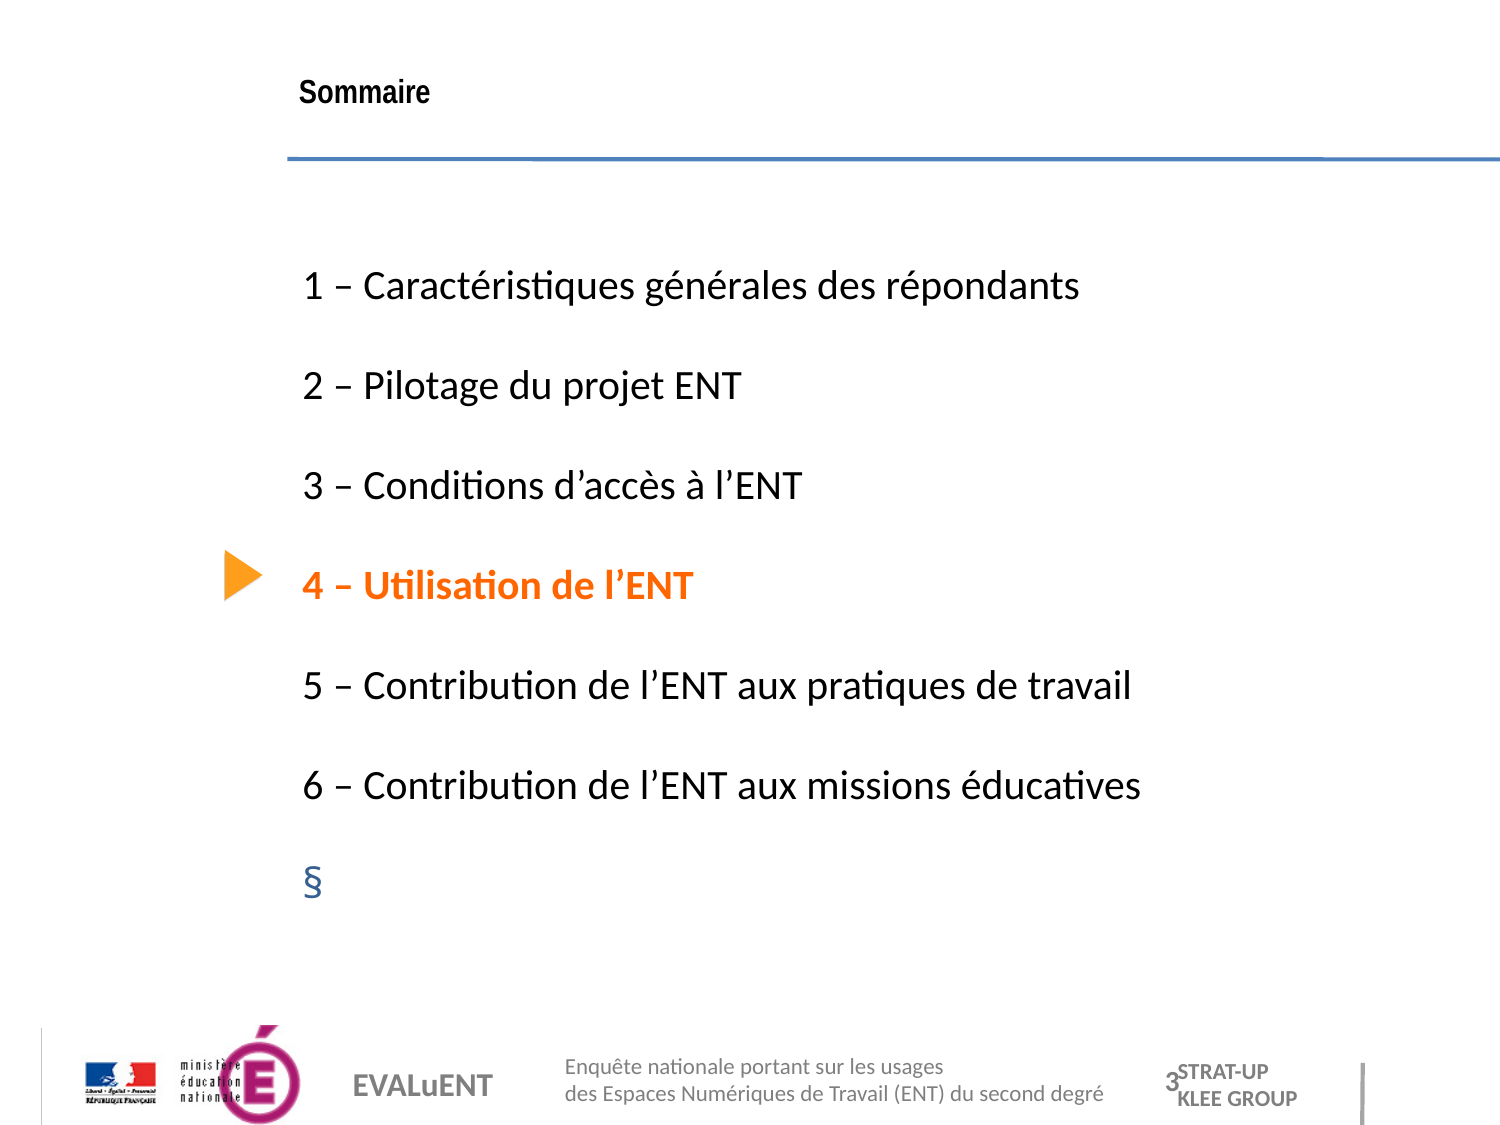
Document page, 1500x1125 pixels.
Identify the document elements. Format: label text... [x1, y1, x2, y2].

text_box Sommaire [284, 62, 1455, 138]
text_box 1 – Caractéristiques générales des répondants 2 – Pilotage du projet ENT 3 – Conditions d’accès à l’ENT 4 – Utilisation de l’ENT 5 – Contribution de l’ENT aux pratiques de travail 6 – Contribution de l’ENT aux missions éducatives [287, 200, 1438, 914]
text_box [1074, 1050, 1426, 1110]
text_box [224, 549, 263, 601]
